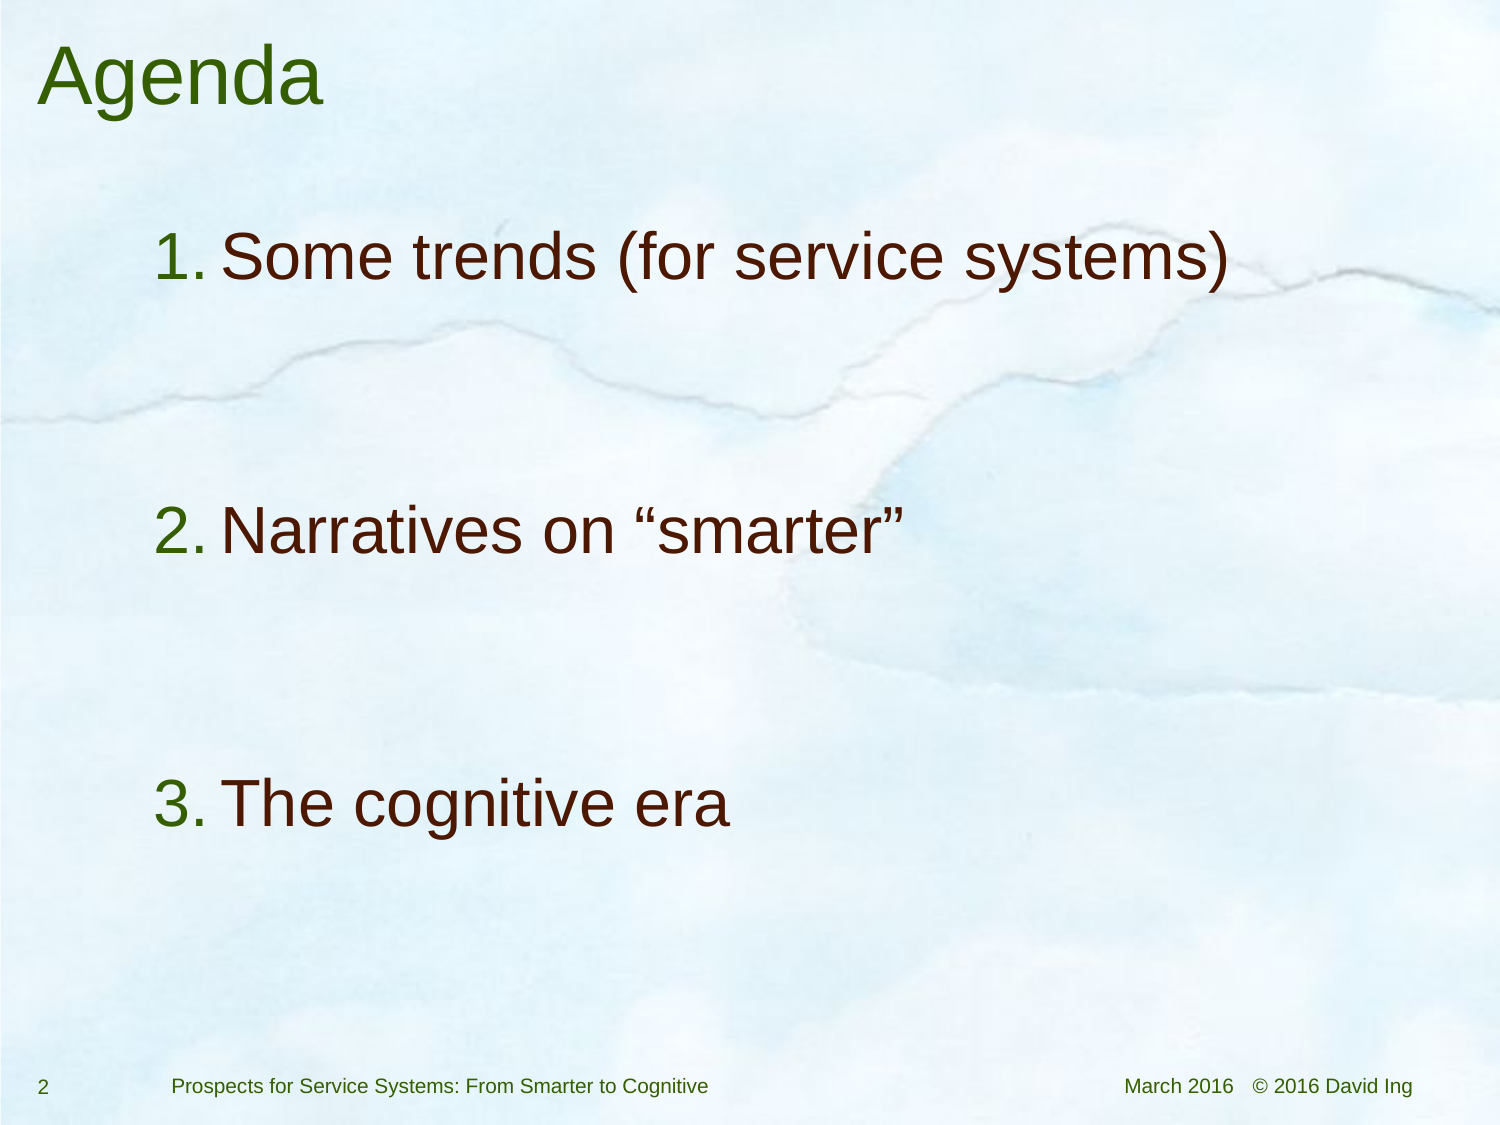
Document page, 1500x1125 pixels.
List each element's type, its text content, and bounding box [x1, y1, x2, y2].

picture [0, 0, 1500, 1125]
title Agenda [37, 37, 1463, 152]
table_header 1. [103, 213, 214, 487]
table_cell The cognitive era [214, 760, 1429, 1034]
table_header Some trends (for service systems) [214, 213, 1429, 487]
table_cell 2. [103, 487, 214, 760]
table_cell 3. [103, 760, 214, 1034]
table_cell Narratives on “smarter” [214, 487, 1429, 760]
